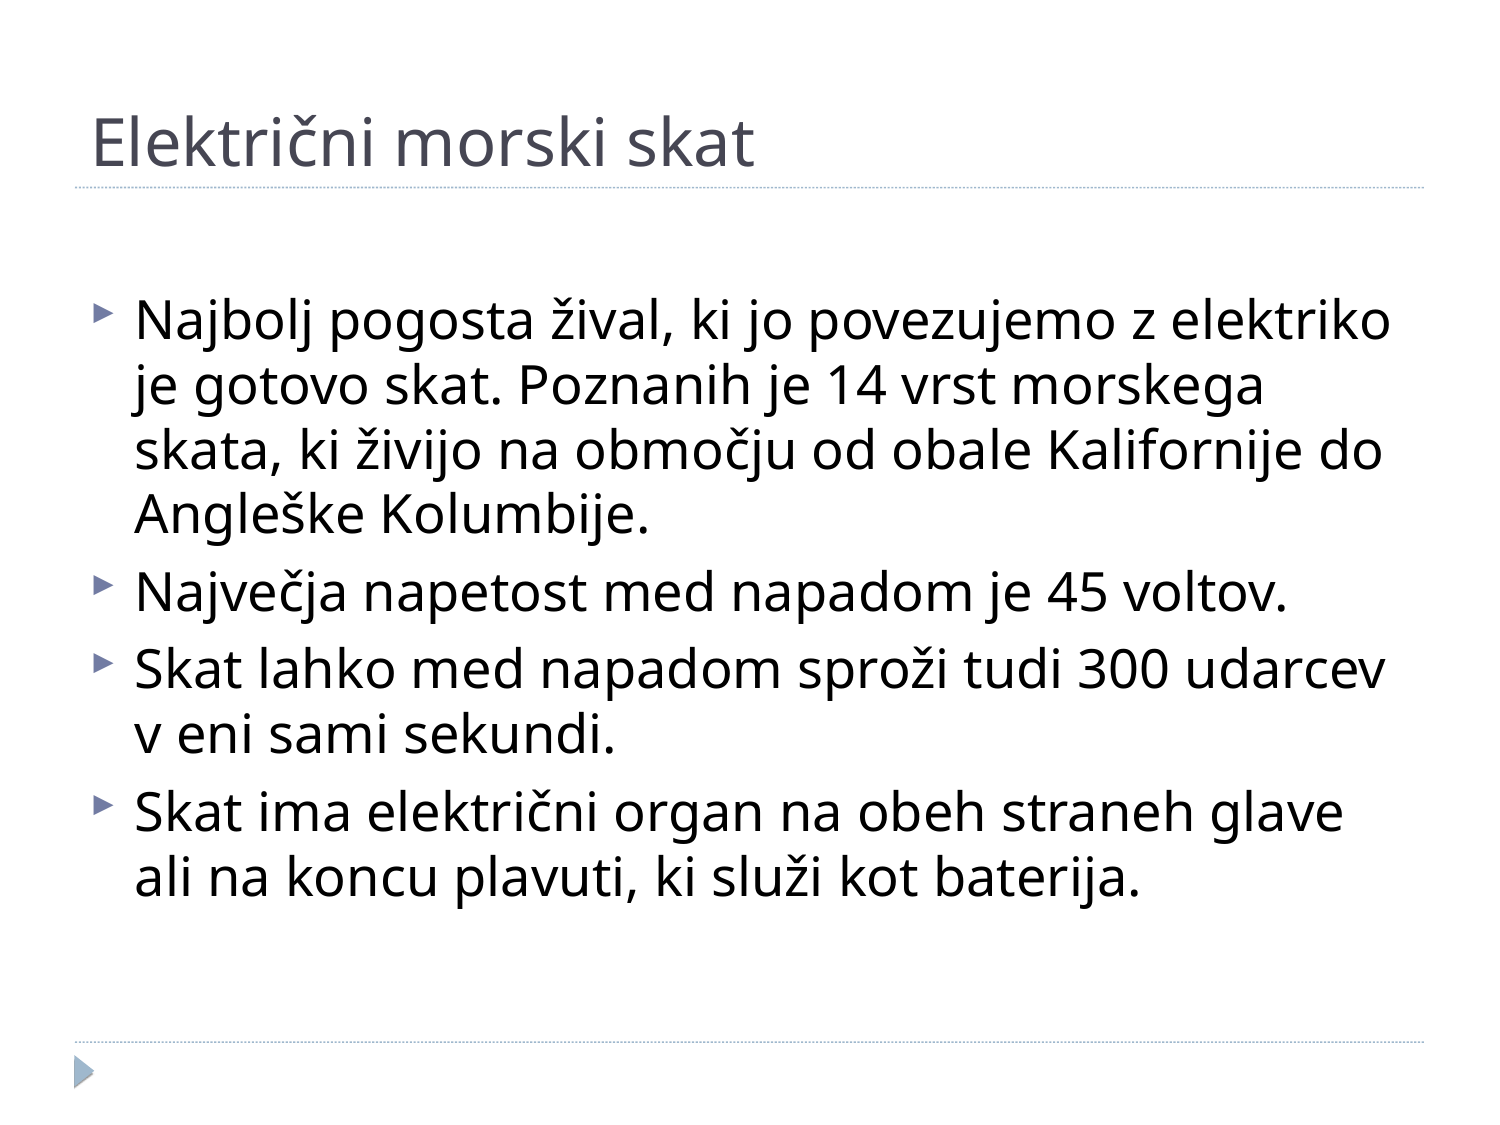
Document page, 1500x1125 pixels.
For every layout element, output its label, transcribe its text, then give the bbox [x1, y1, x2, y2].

title Električni morski skat [75, 24, 1425, 188]
list Najbolj pogosta žival, ki jo povezujemo z elektriko je gotovo skat. Poznanih je 14 vrst morskega skata, ki živijo na območju od obale Kalifornije do Angleške Kolumbije. Največja napetost med napadom je 45 voltov. Skat lahko med napadom sproži tudi 300 udarcev v eni sami sekundi. Skat ima električni organ na obeh straneh glave ali na koncu plavuti, ki služi kot baterija. [75, 200, 1425, 1010]
